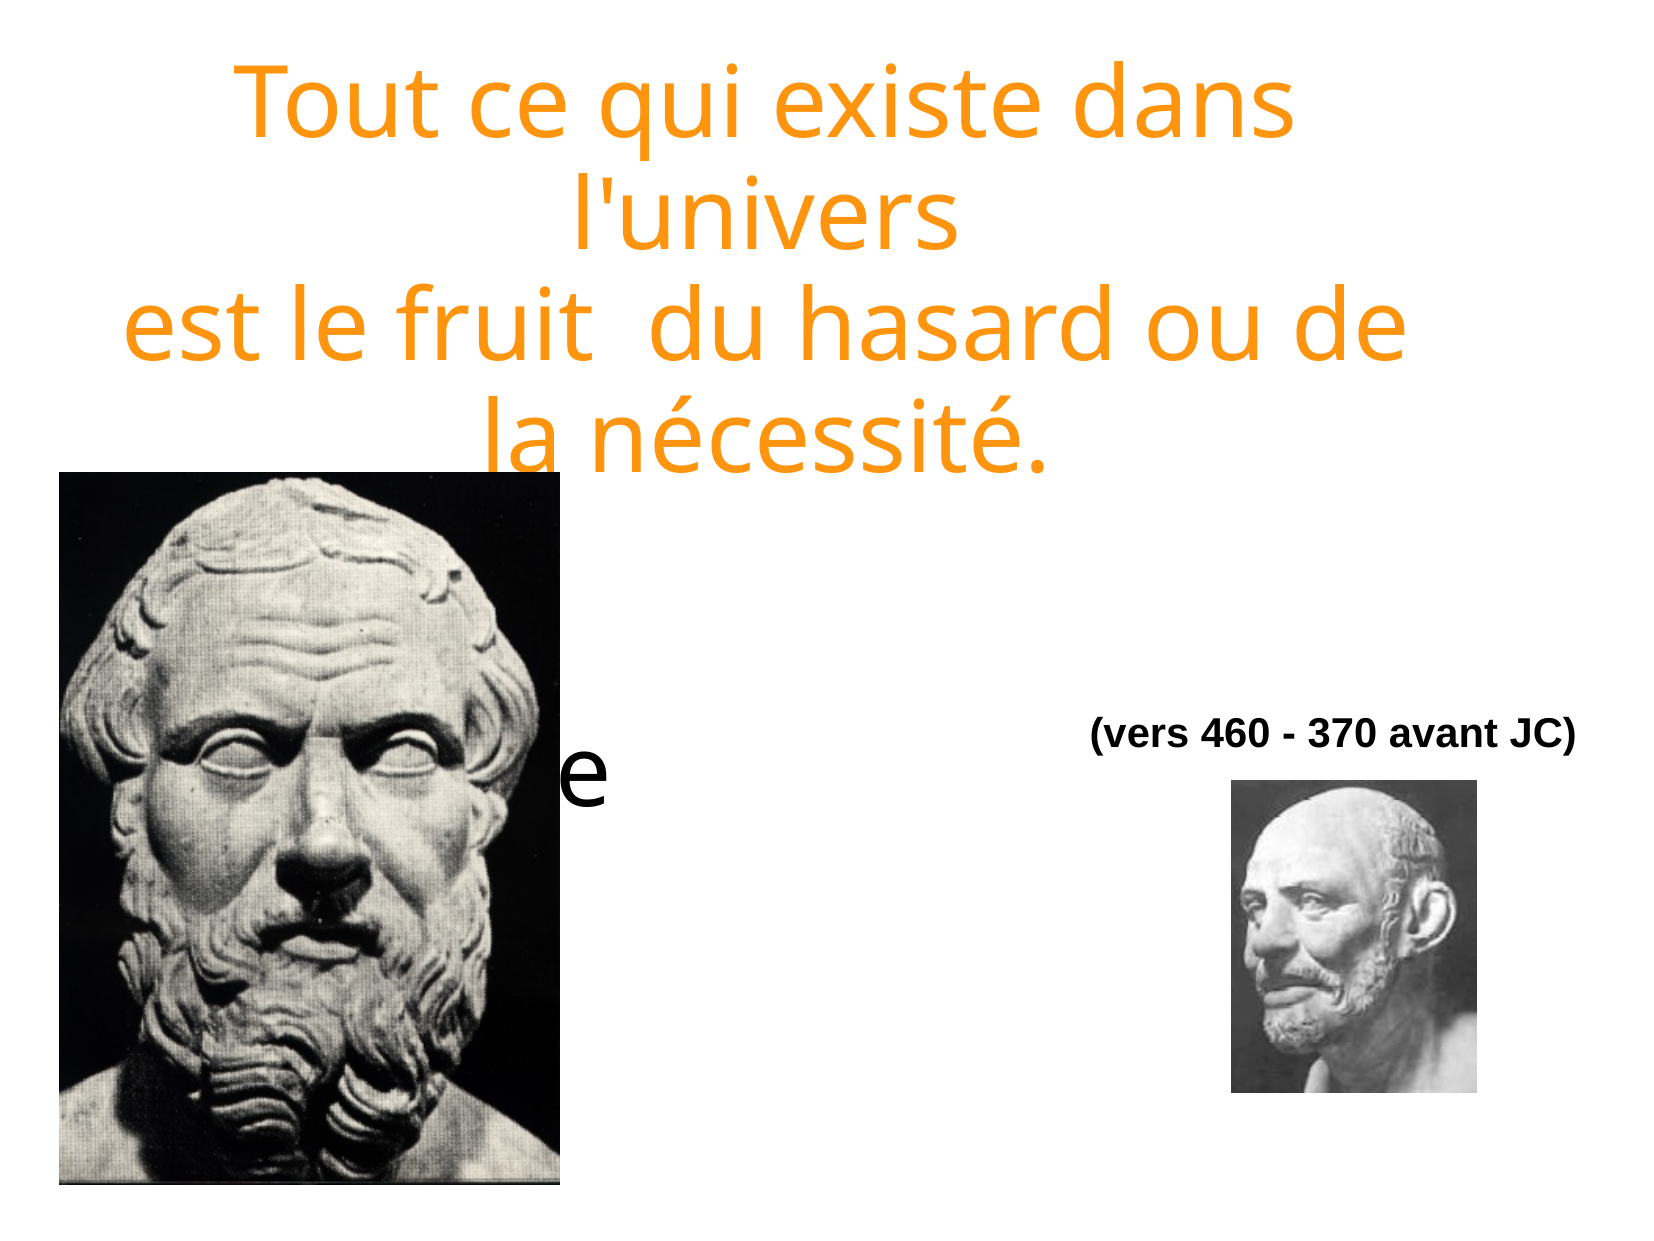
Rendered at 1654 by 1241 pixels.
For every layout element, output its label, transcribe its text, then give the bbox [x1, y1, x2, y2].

picture [1231, 780, 1477, 1093]
text_box Tout ce qui existe dans l'univers est le fruit du hasard ou de la nécessité. Démocrite [106, 41, 1614, 614]
picture [59, 472, 560, 1185]
text_box (vers 460 - 370 avant JC) [1074, 702, 1607, 765]
